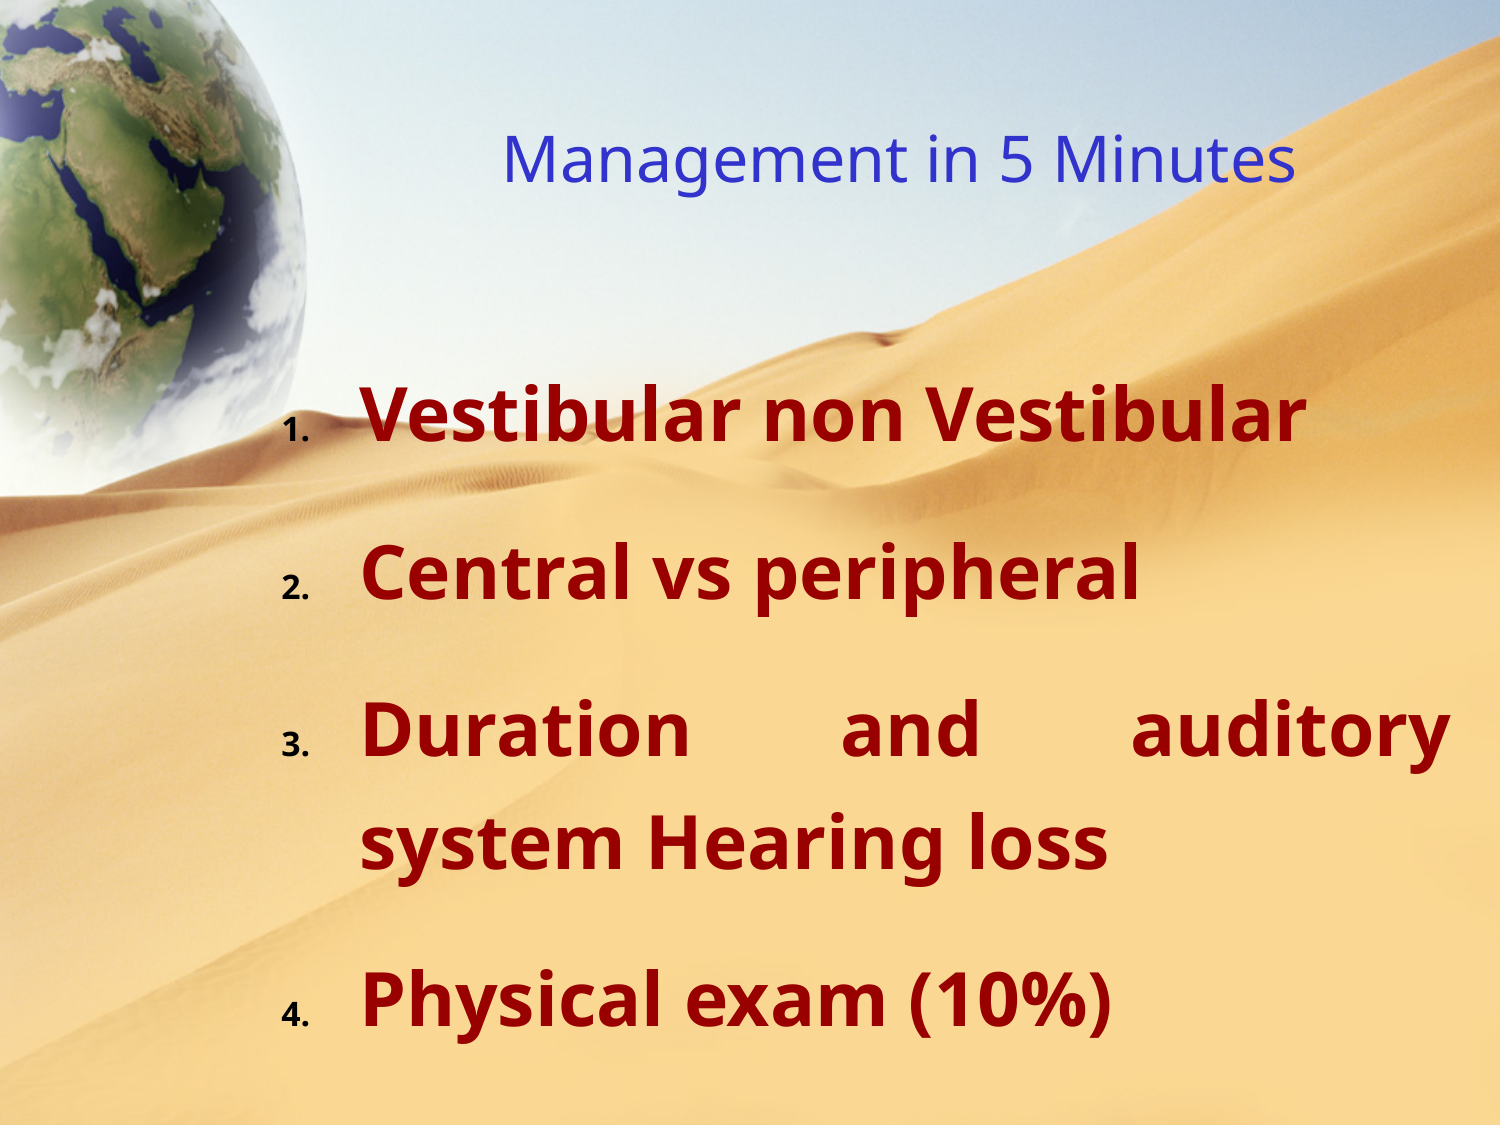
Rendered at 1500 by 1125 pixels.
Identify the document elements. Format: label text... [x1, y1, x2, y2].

text_box Management in 5 Minutes [270, 106, 1500, 294]
picture [0, 0, 1500, 1125]
text_box Vestibular non Vestibular Central vs peripheral Duration and auditory system Hearing loss Physical exam (10%) Treatment [266, 343, 1467, 1093]
